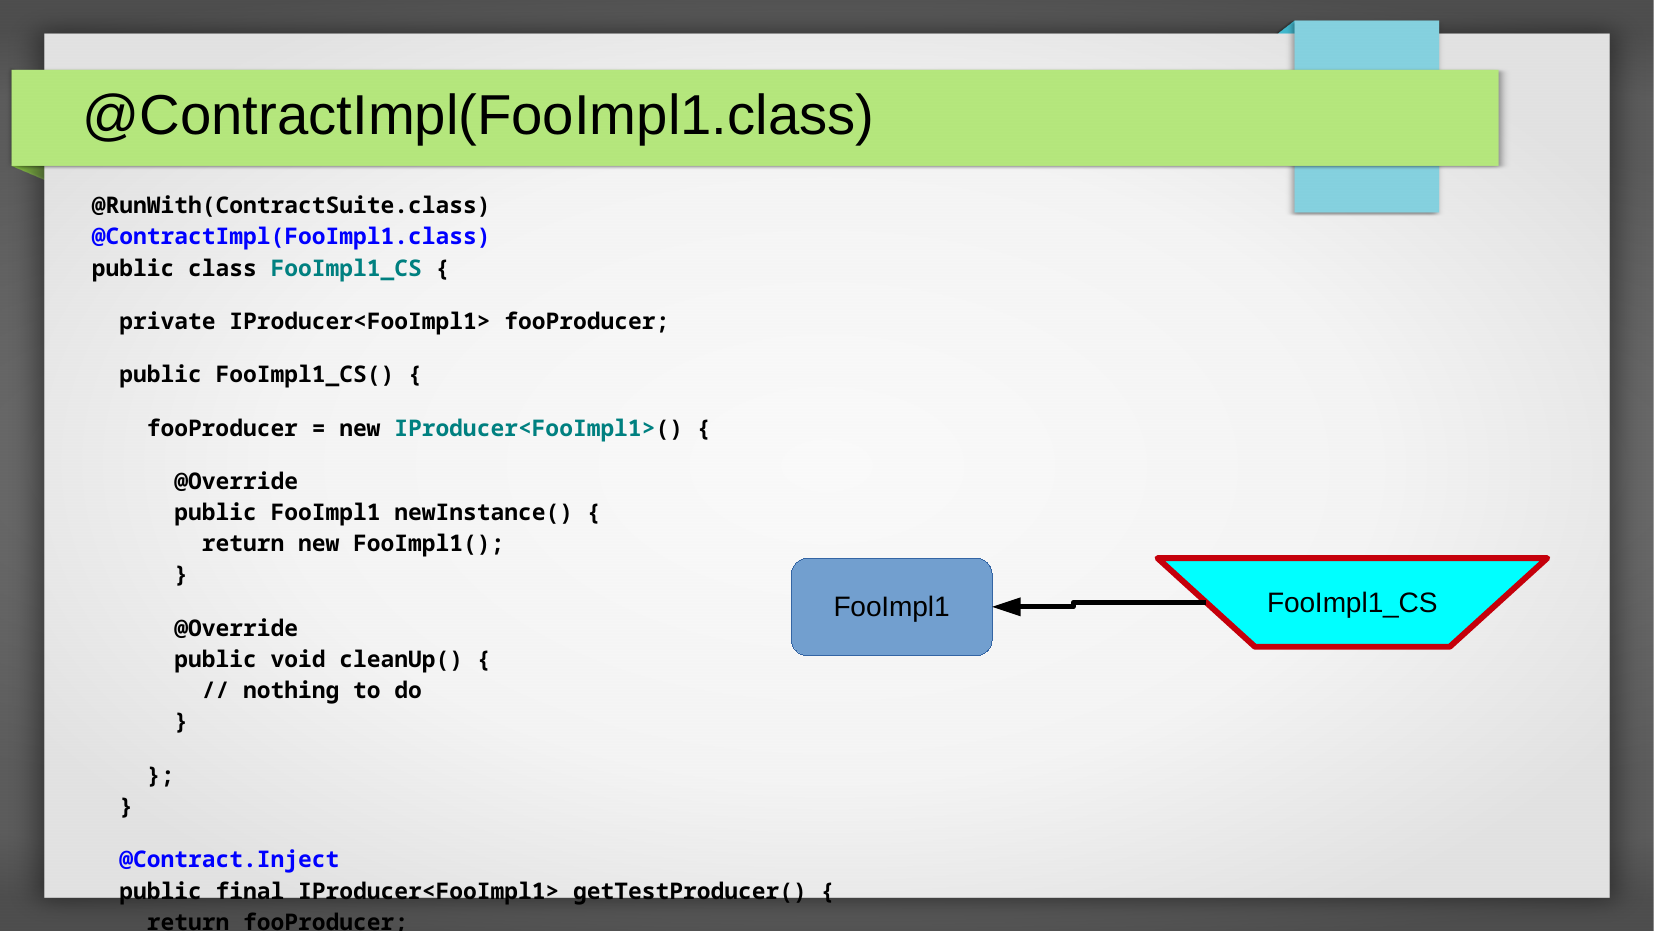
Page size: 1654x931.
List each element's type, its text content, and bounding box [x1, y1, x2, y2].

text_box FooImpl1_CS [1157, 558, 1548, 647]
title @ContractImpl(FooImpl1.class) [82, 70, 1264, 160]
list @RunWith(ContractSuite.class) @ContractImpl(FooImpl1.class) public class FooImpl1_CS { private IProducer<FooImpl1> fooProducer; public FooImpl1_CS() { fooProducer = new IProducer<FooImpl1>() { @Override public FooImpl1 newInstance() { return new FooImpl1(); } @Override public void cleanUp() { // nothing to do } }; } @Contract.Inject public final IProducer<FooImpl1> getTestProducer() { return fooProducer; } } [91, 188, 1144, 869]
picture [0, 0, 1654, 931]
text_box FooImpl1 [791, 558, 993, 656]
